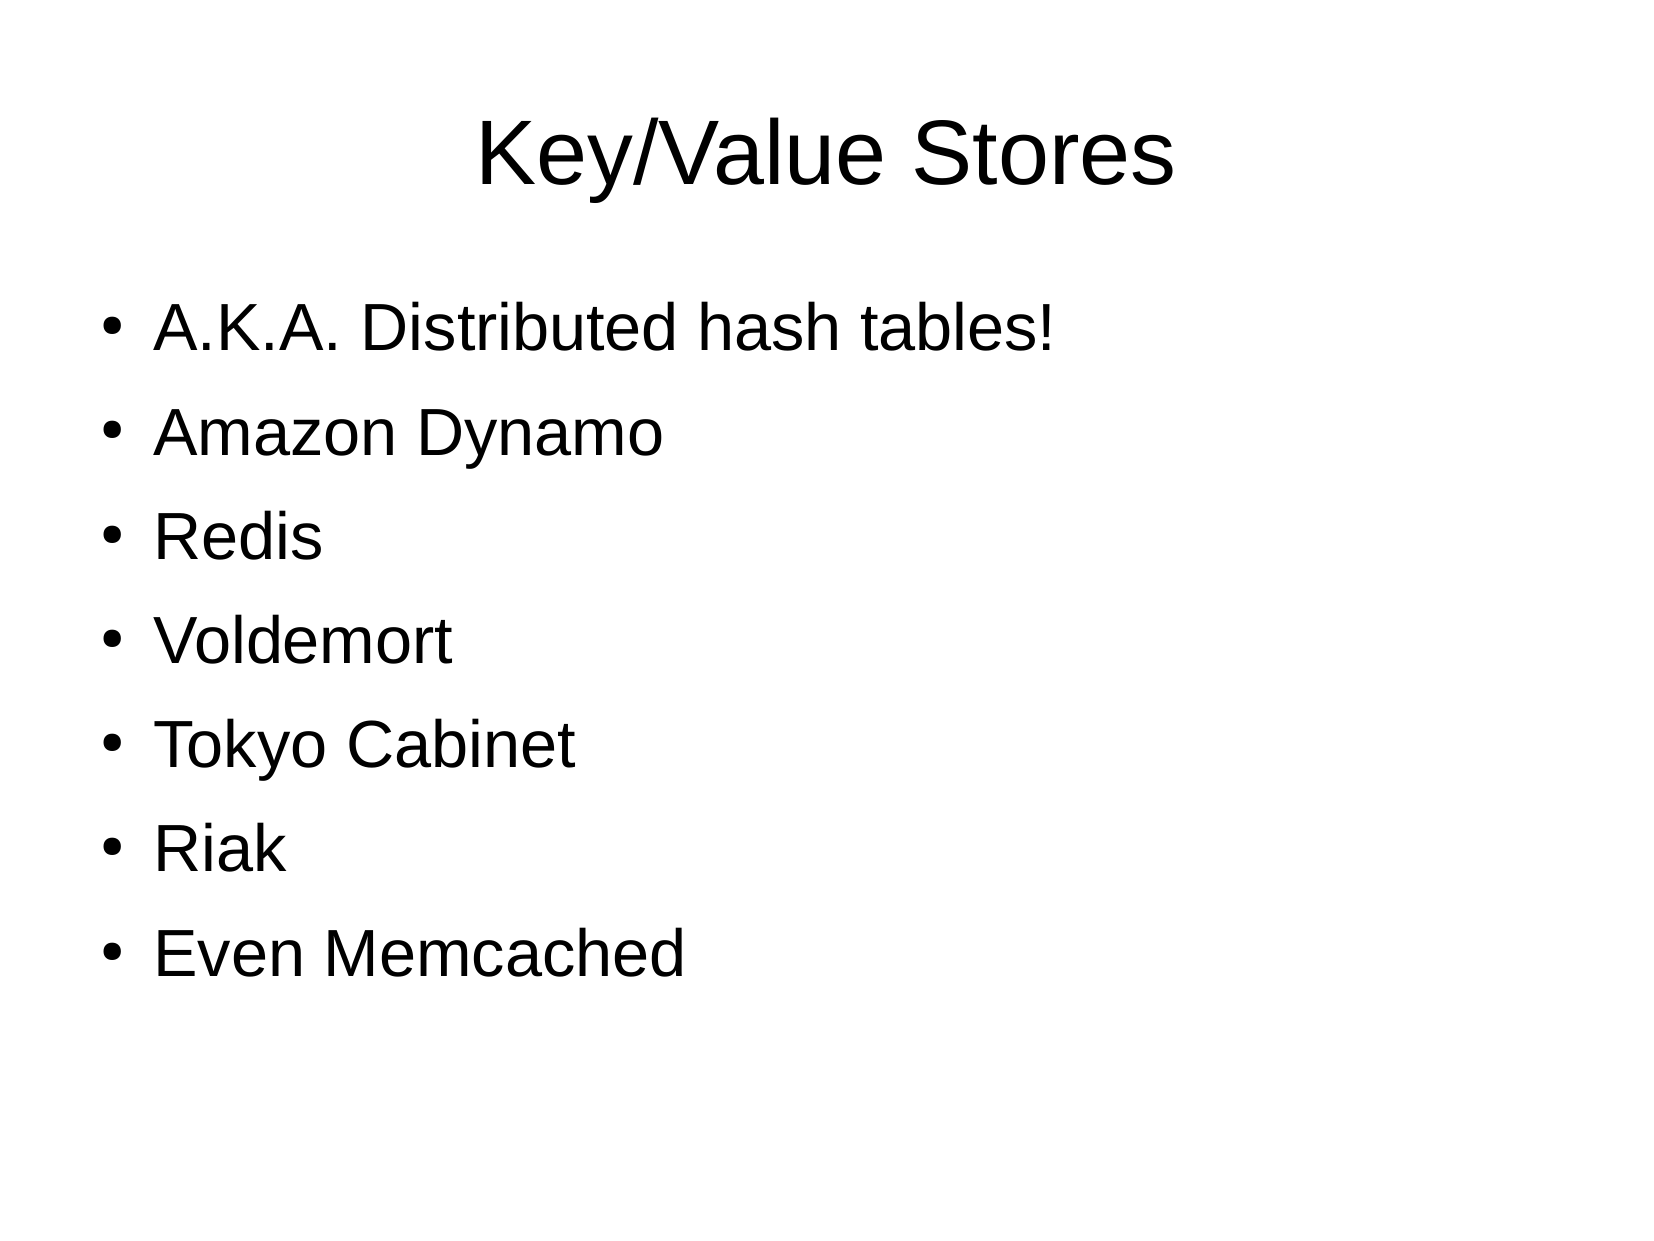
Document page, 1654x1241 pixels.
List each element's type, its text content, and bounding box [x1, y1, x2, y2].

title Key/Value Stores [82, 49, 1571, 257]
list A.K.A. Distributed hash tables! Amazon Dynamo Redis Voldemort Tokyo Cabinet Riak Even Memcached [82, 290, 1571, 1109]
